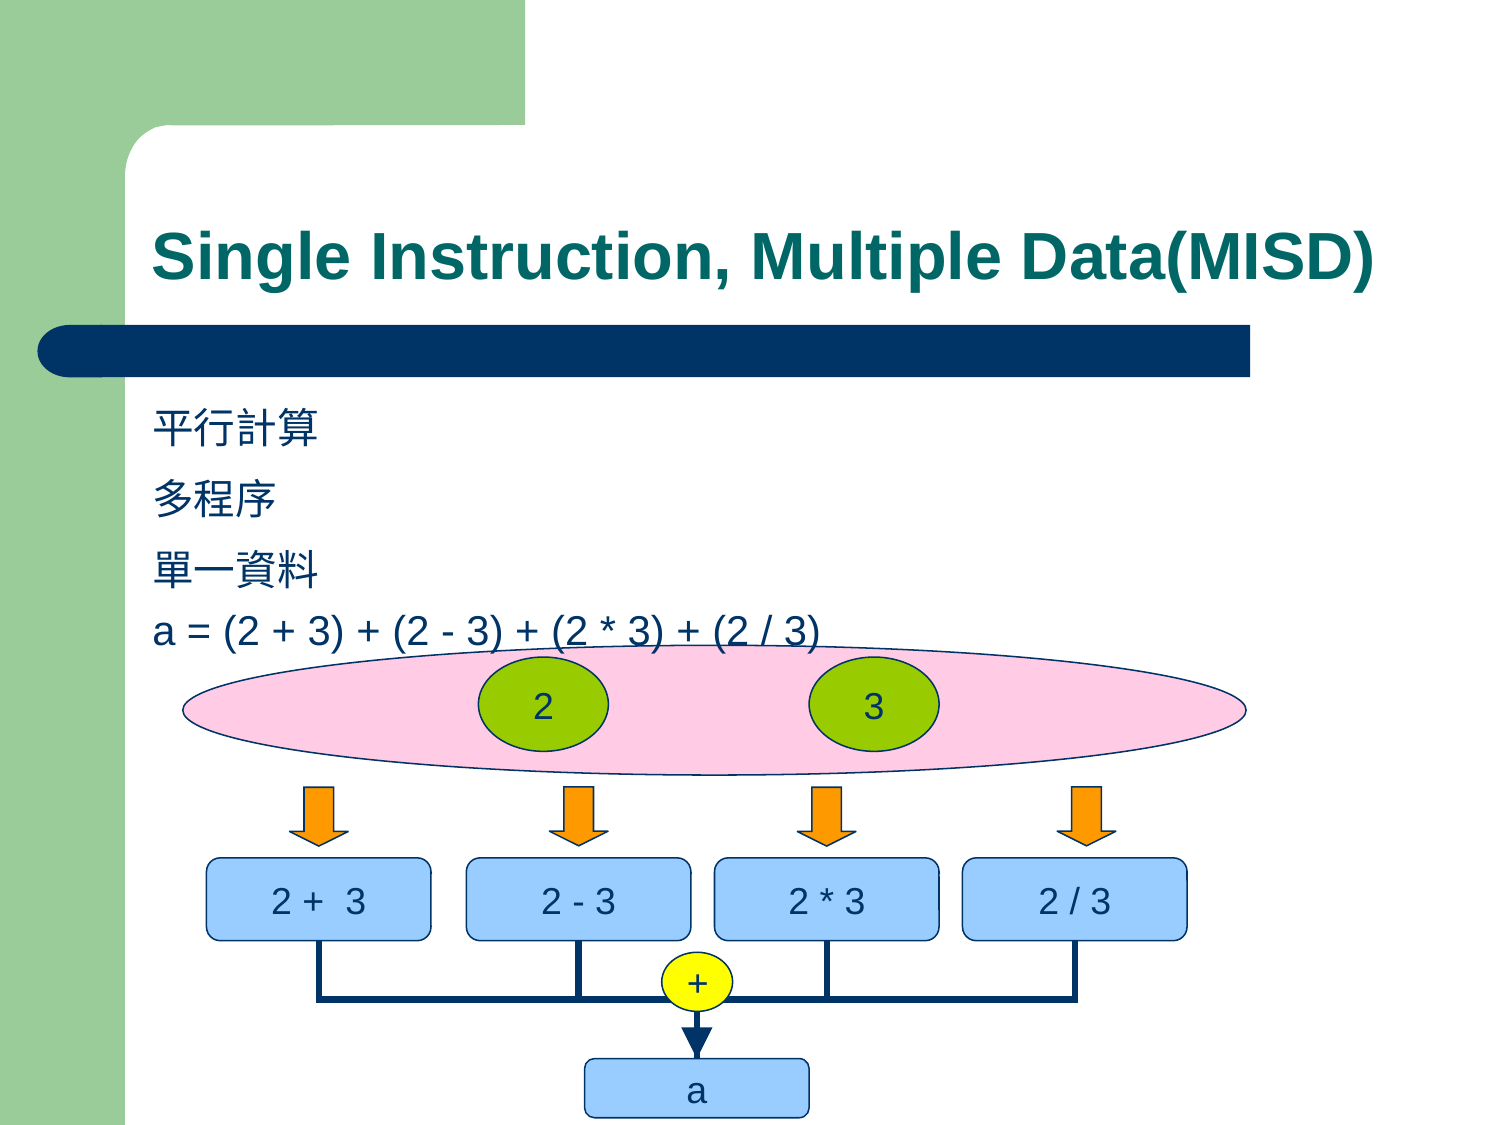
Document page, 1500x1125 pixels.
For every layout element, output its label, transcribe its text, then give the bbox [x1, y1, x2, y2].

text_box + [661, 952, 733, 1012]
list 平行計算 多程序 單一資料 a = (2 + 3) + (2 - 3) + (2 * 3) + (2 / 3) [137, 387, 1400, 646]
text_box [289, 787, 349, 847]
text_box 2 - 3 [466, 857, 691, 941]
text_box 2 * 3 [714, 857, 940, 941]
text_box [182, 646, 1247, 776]
text_box 2 / 3 [962, 857, 1188, 941]
text_box [549, 786, 609, 846]
text_box 2 + 3 [206, 857, 431, 941]
text_box [1056, 786, 1117, 846]
title Single Instruction, Multiple Data(MISD) [136, 136, 1414, 301]
text_box [797, 787, 857, 847]
text_box 3 [809, 657, 940, 752]
text_box a [584, 1058, 810, 1118]
text_box 2 [478, 657, 609, 752]
